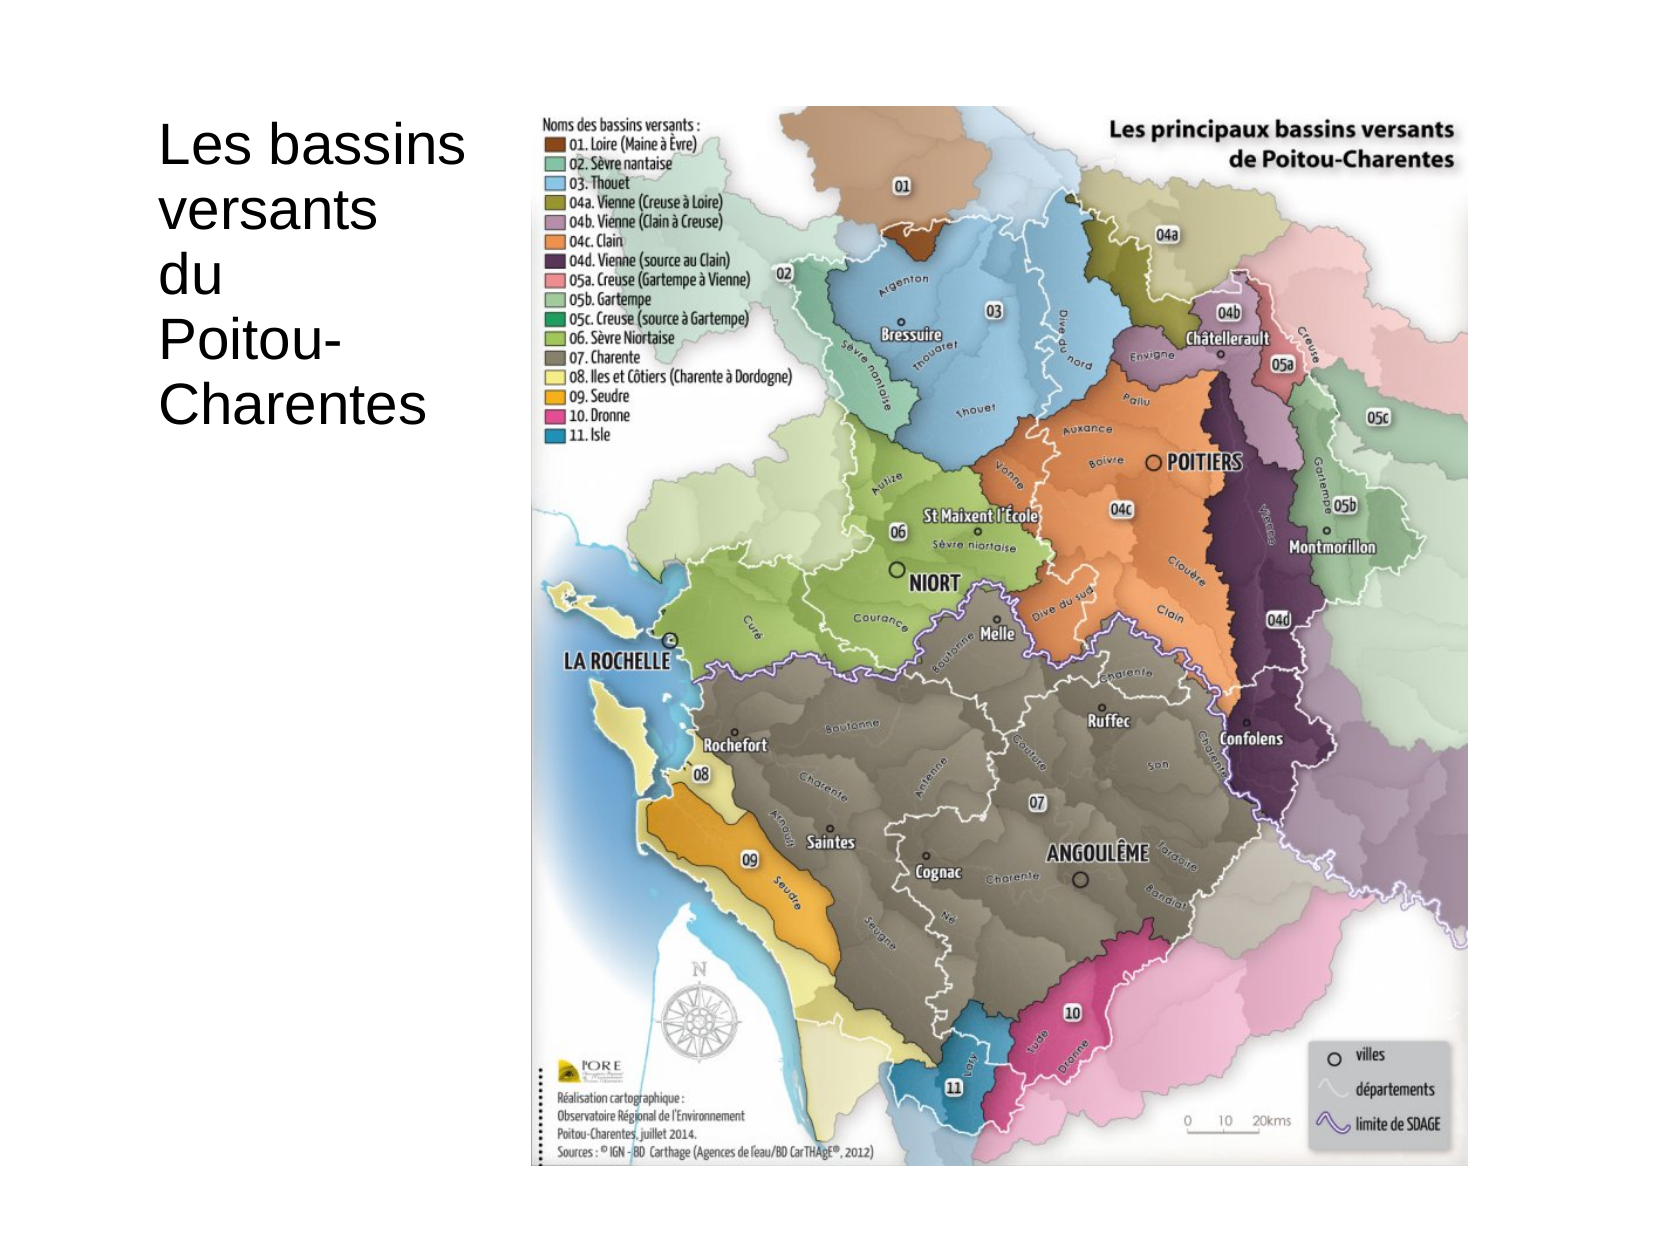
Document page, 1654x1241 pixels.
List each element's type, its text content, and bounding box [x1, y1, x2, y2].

picture [531, 106, 1468, 1166]
title Les bassins versants du Poitou-Charentes [94, 111, 531, 438]
